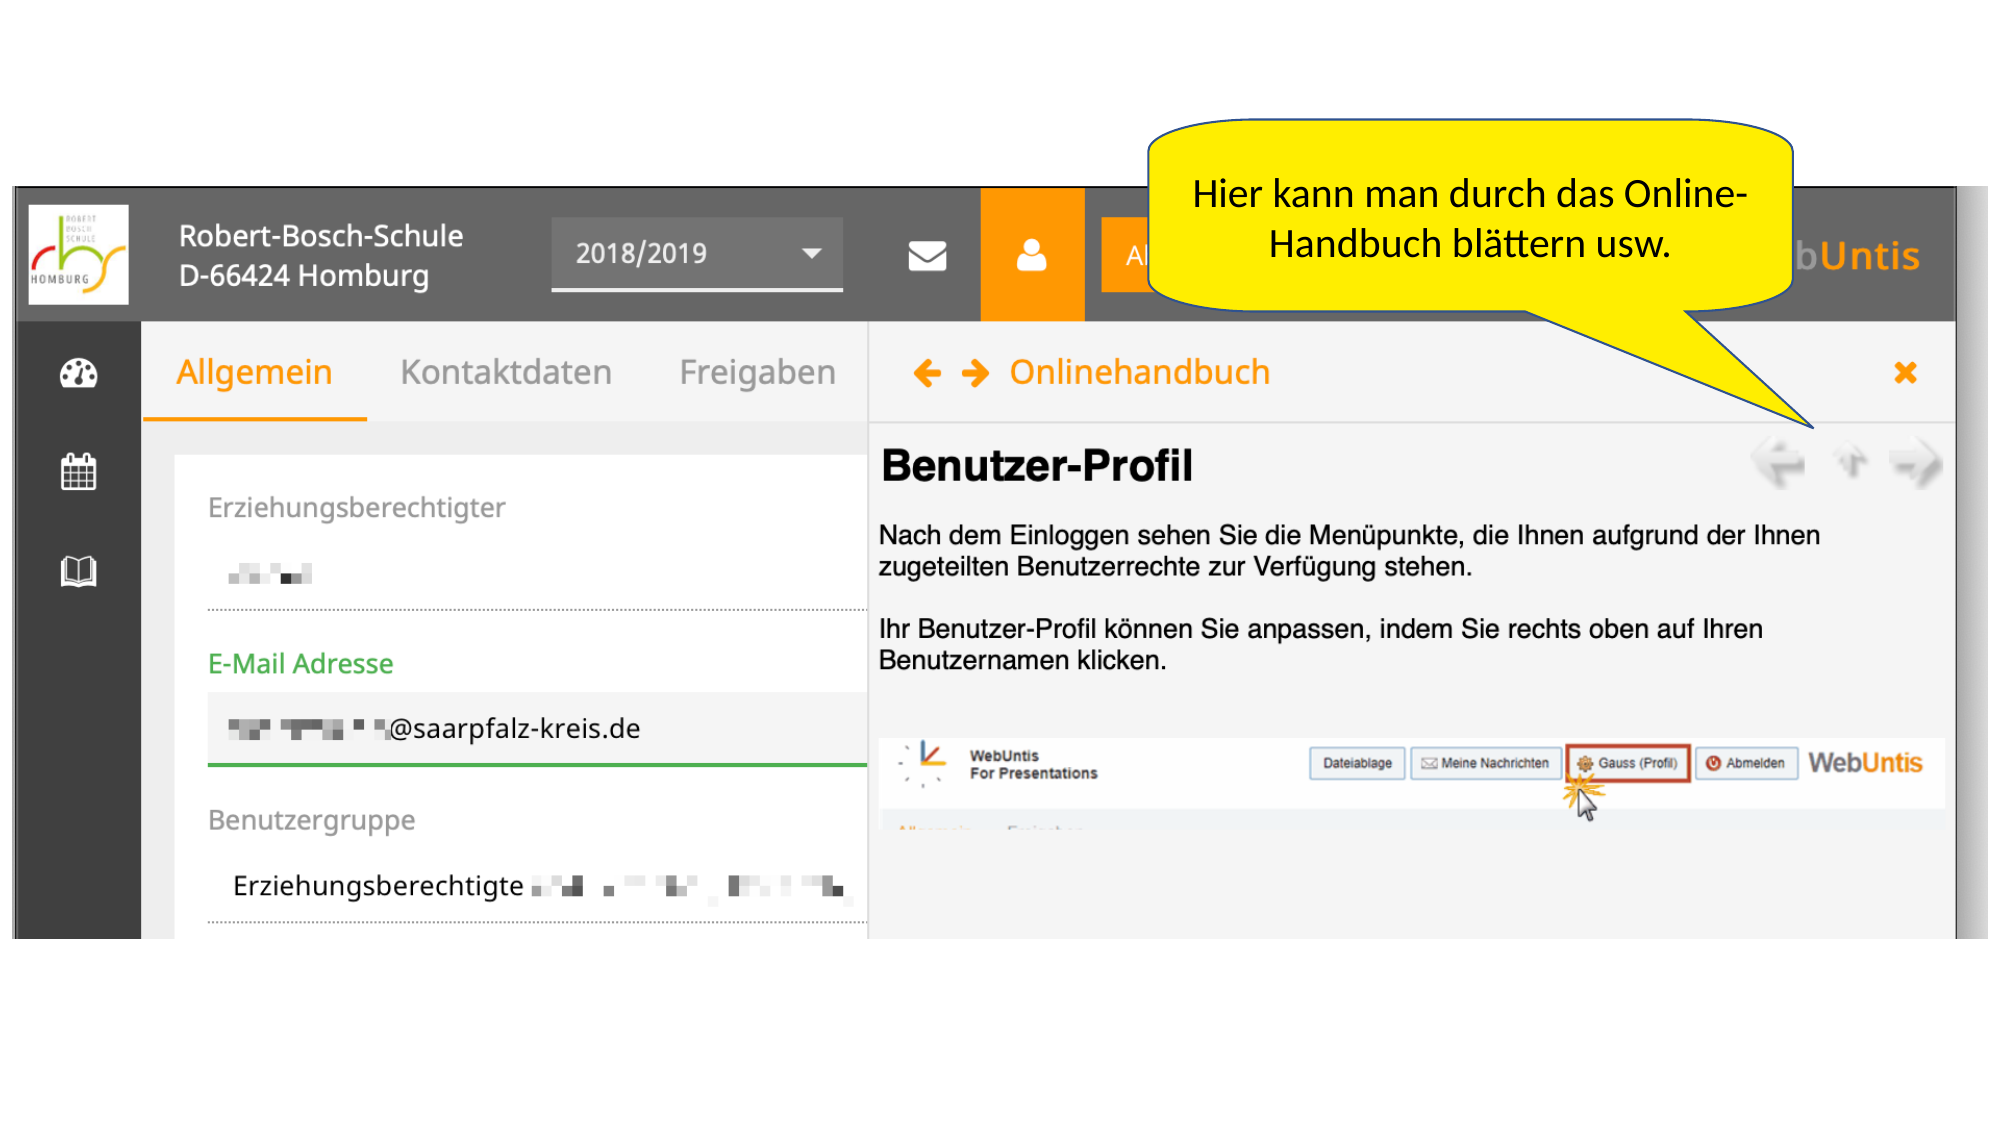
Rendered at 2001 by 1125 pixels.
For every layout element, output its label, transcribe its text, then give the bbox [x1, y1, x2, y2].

picture [12, 186, 1988, 939]
text_box Hier kann man durch das Online-Handbuch blättern usw. [1148, 119, 1814, 429]
